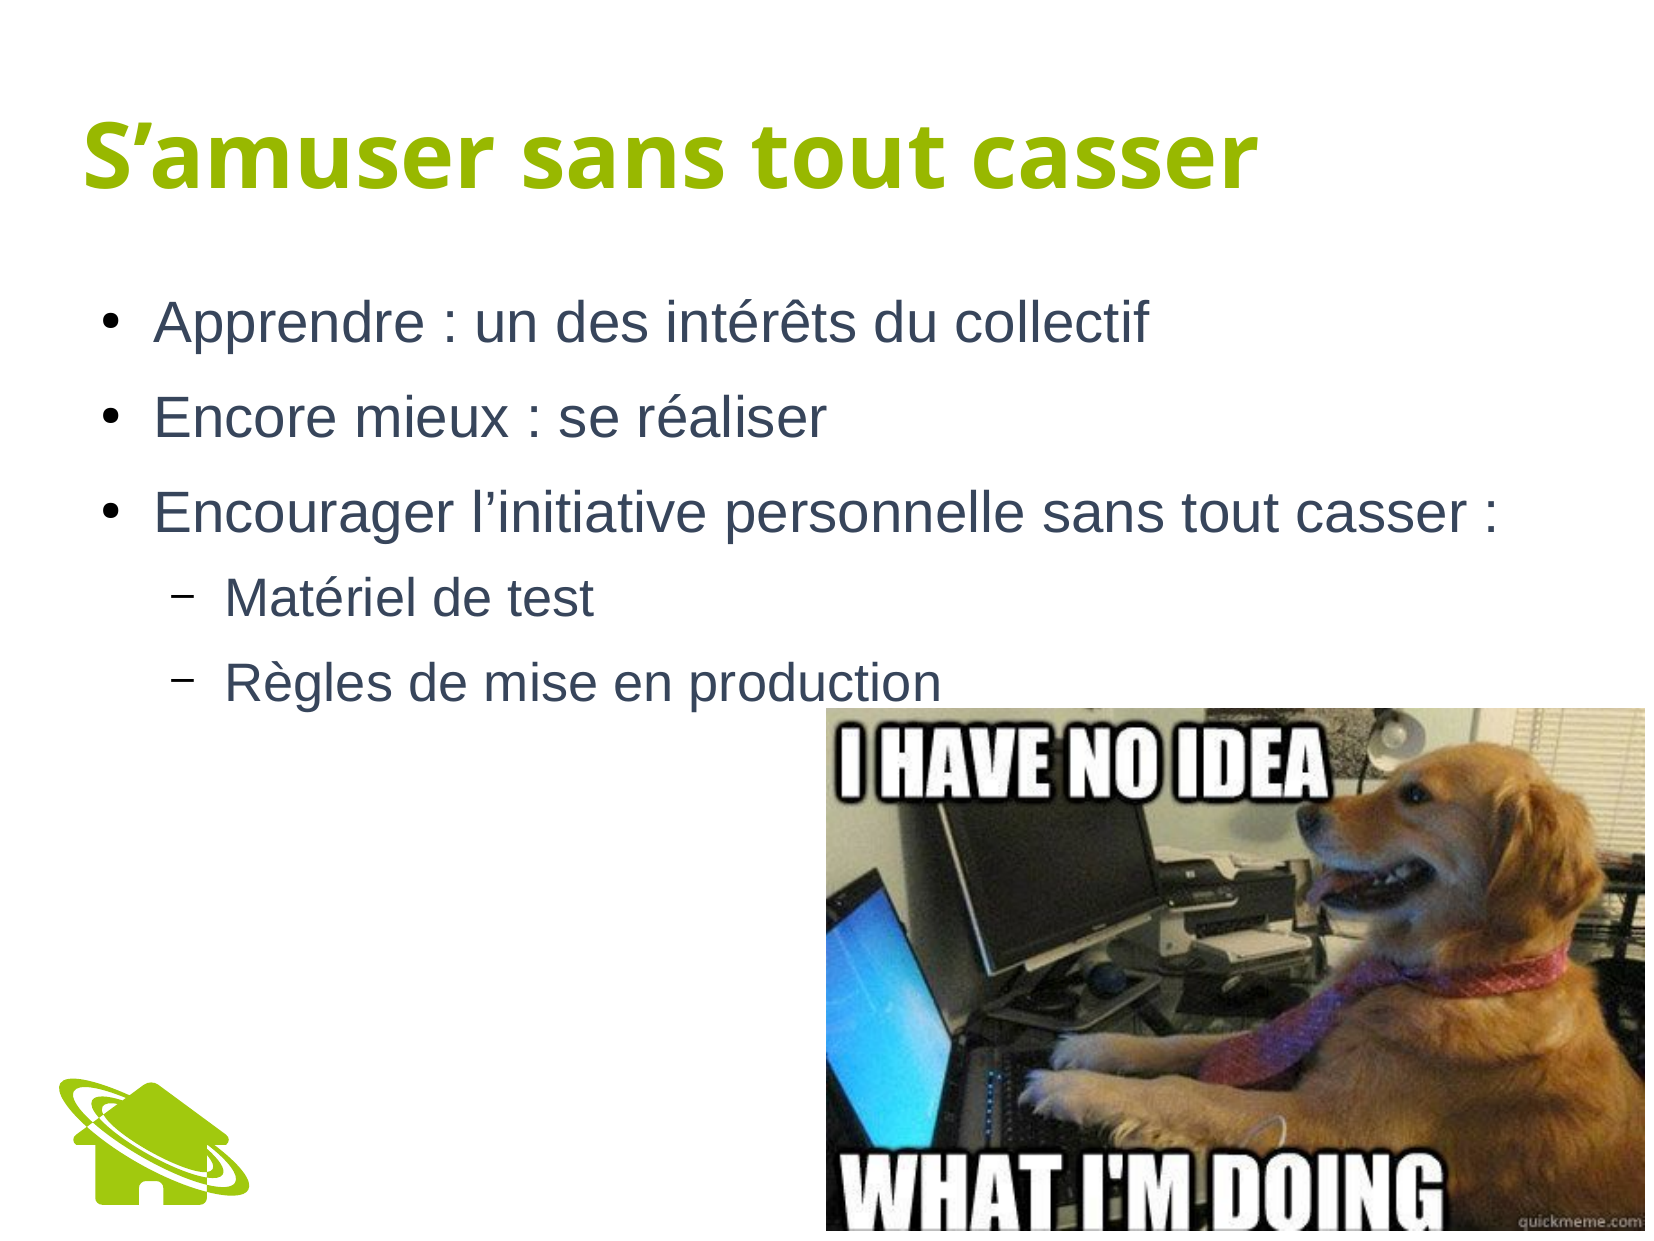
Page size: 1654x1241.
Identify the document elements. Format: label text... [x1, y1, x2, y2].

list Apprendre : un des intérêts du collectif Encore mieux : se réaliser Encourager l’initiative personnelle sans tout casser : Matériel de test Règles de mise en production [82, 290, 1571, 1010]
title S’amuser sans tout casser [82, 49, 1571, 257]
picture [826, 708, 1645, 1231]
